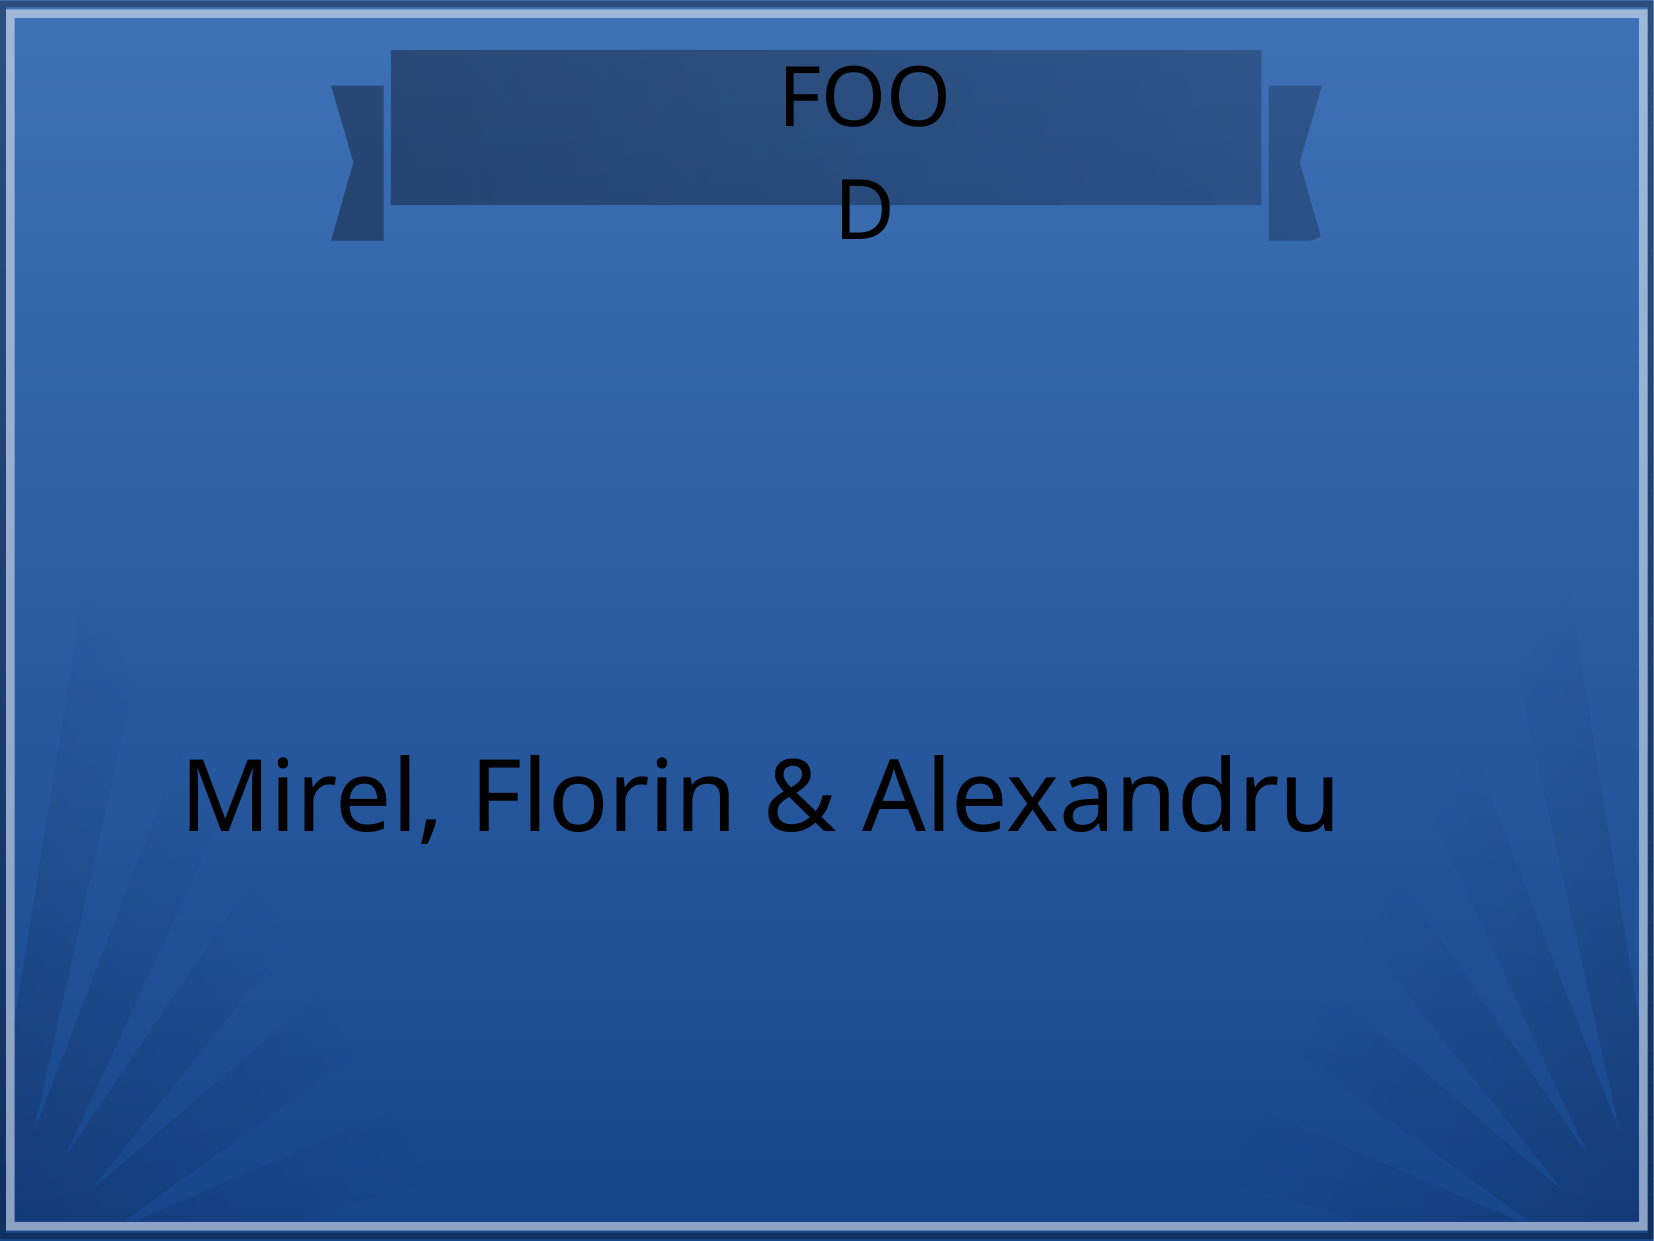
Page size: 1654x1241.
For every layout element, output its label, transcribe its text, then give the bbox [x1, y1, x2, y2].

title Mirel, Florin & Alexandru [120, 720, 1403, 866]
text_box FOOD [748, 104, 982, 197]
